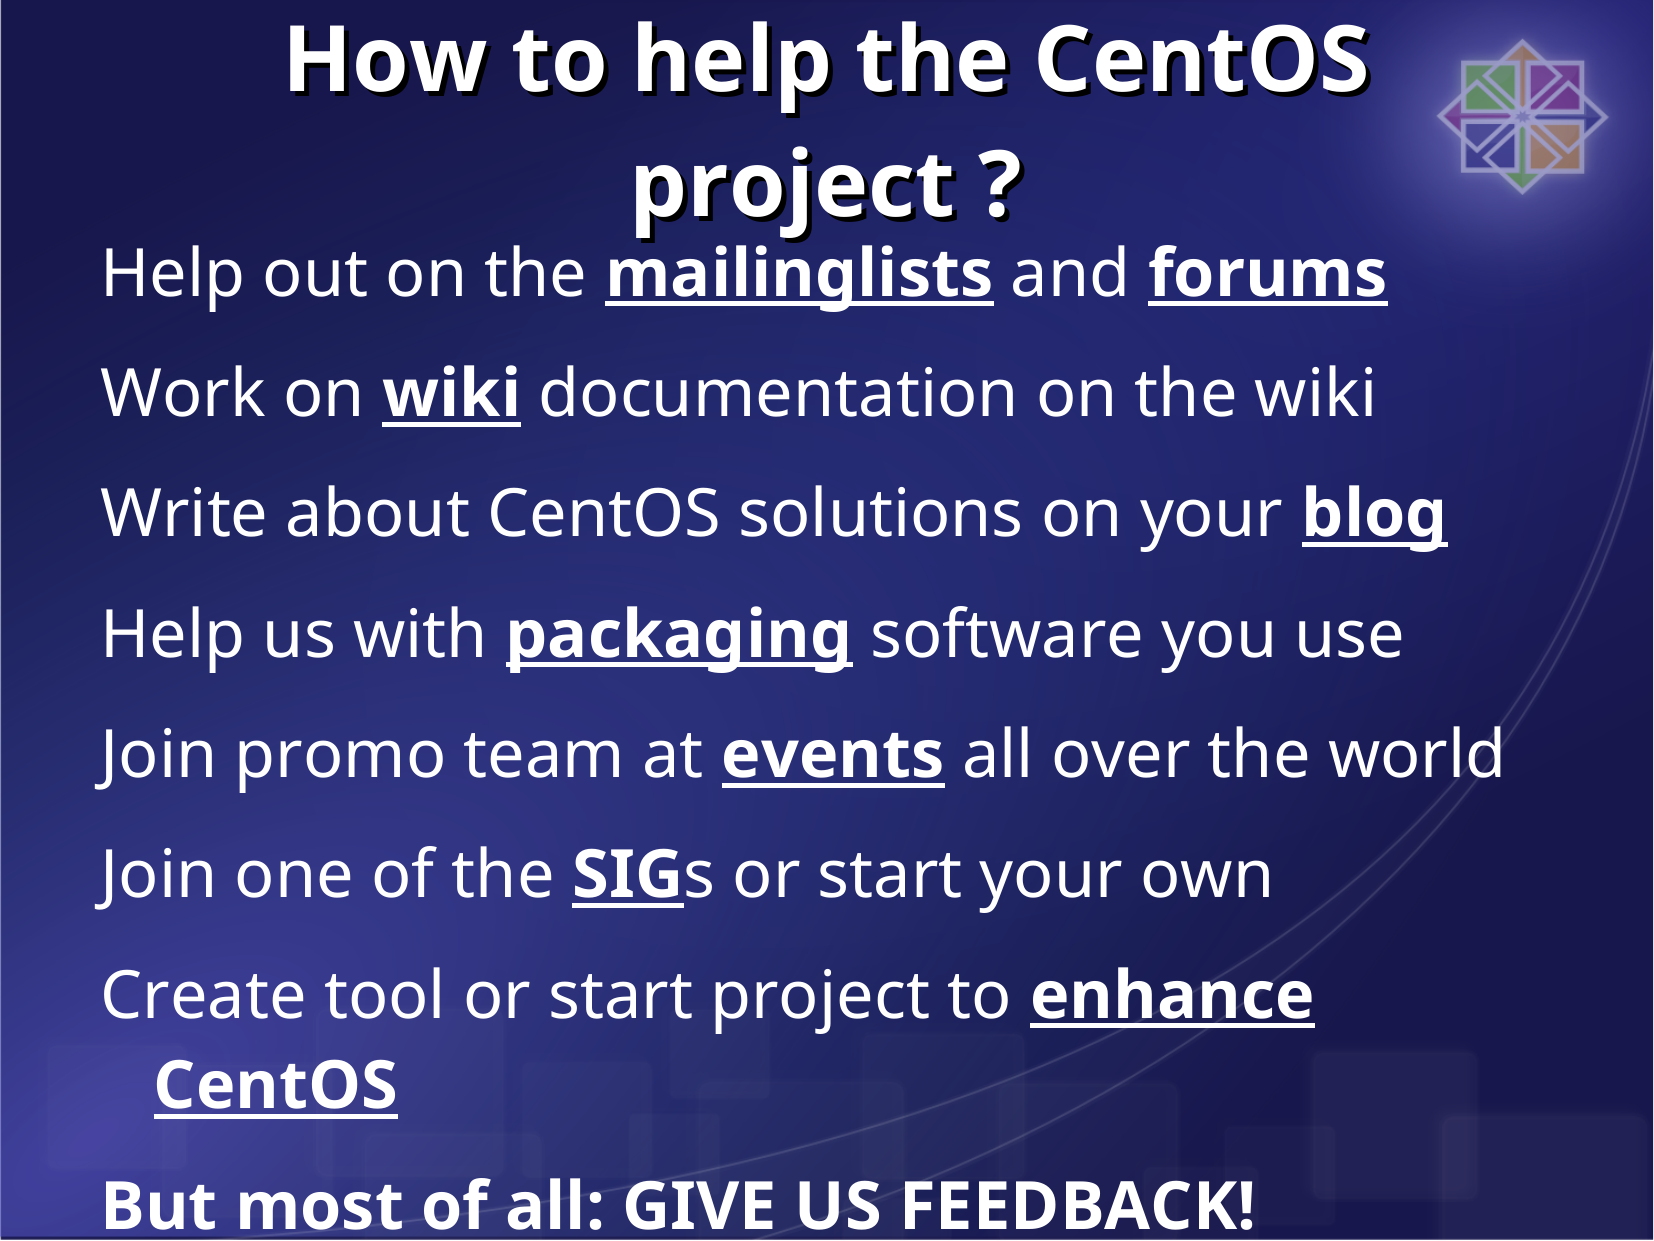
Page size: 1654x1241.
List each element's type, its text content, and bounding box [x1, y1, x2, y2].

title How to help the CentOS project ? [82, 56, 1571, 181]
list Help out on the mailinglists and forums Work on wiki documentation on the wiki Write about CentOS solutions on your blog Help us with packaging software you use Join promo team at events all over the world Join one of the SIGs or start your own Create tool or start project to enhance CentOS But most of all: GIVE US FEEDBACK! [82, 225, 1571, 1186]
picture [0, 0, 1654, 1241]
